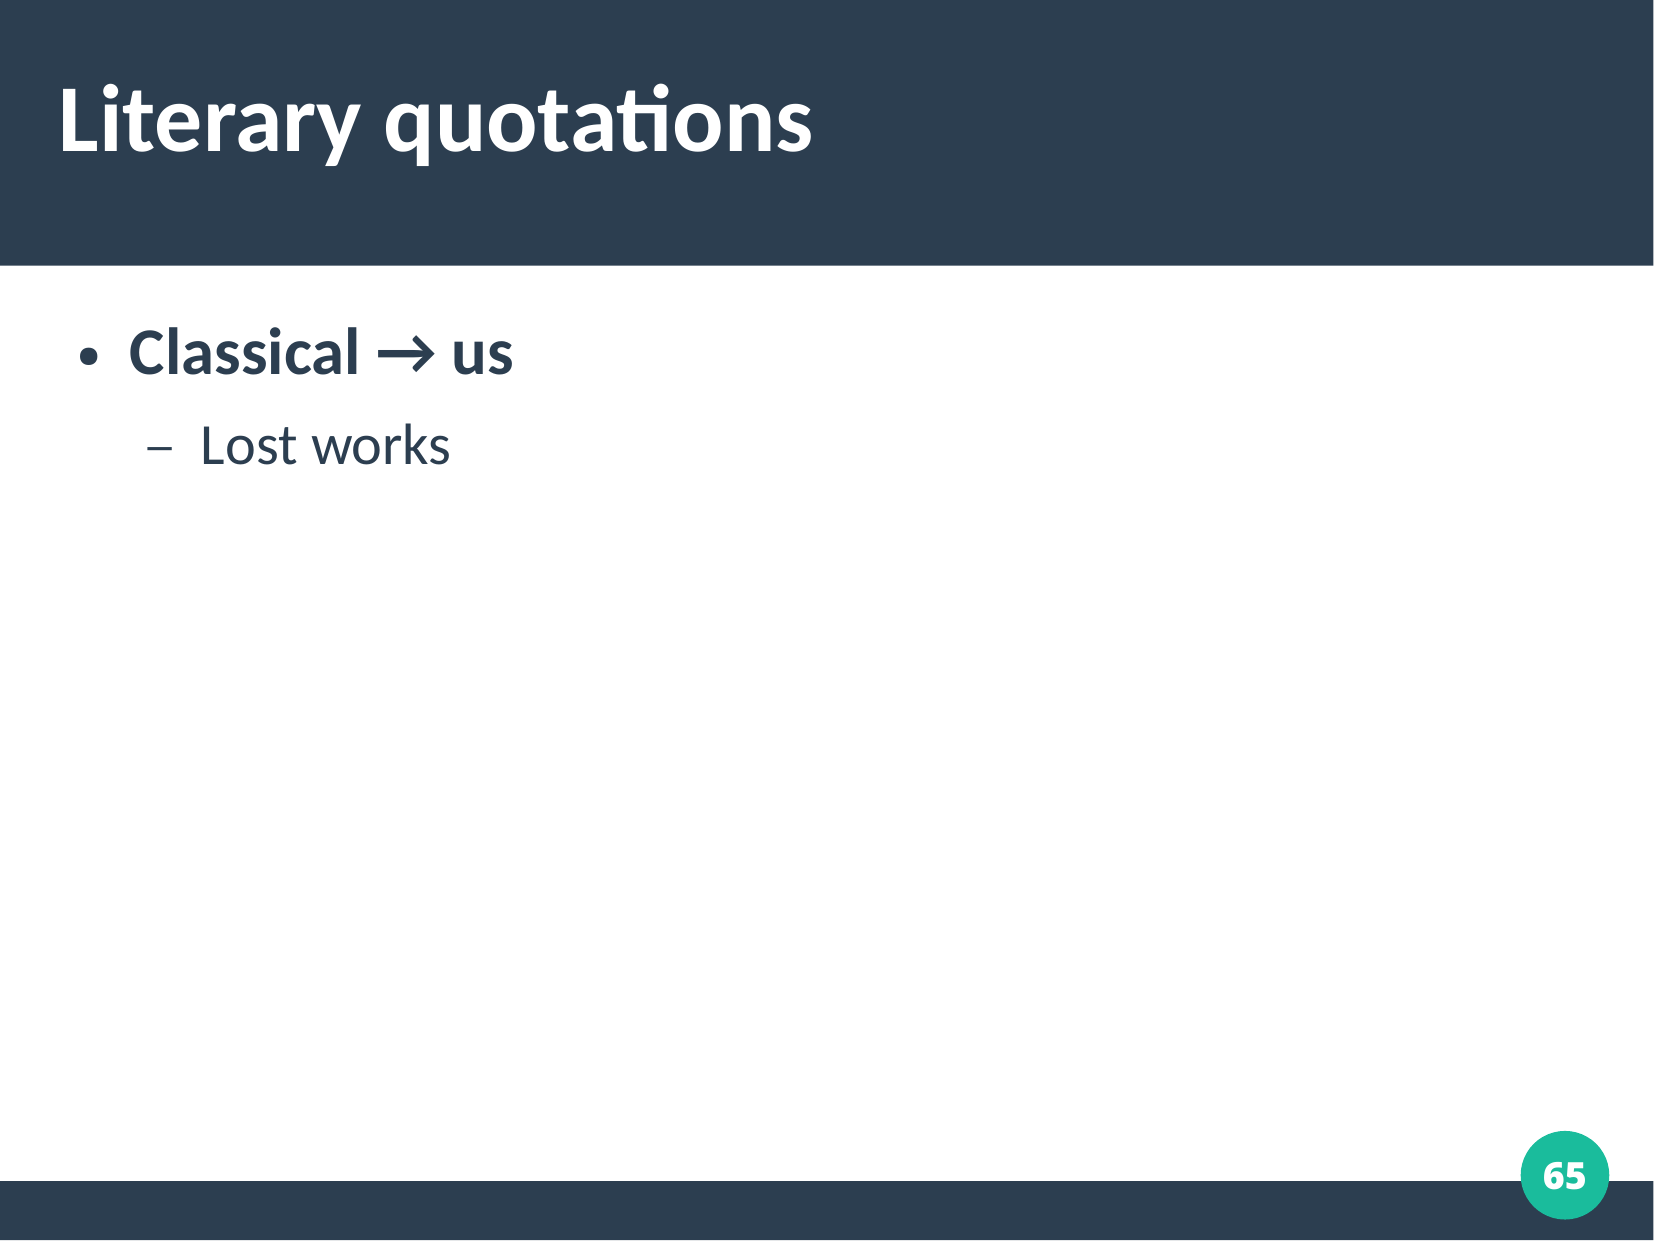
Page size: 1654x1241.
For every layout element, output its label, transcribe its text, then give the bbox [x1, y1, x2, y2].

list Classical → us Lost works [59, 324, 1595, 526]
title Literary quotations [59, 49, 1595, 207]
